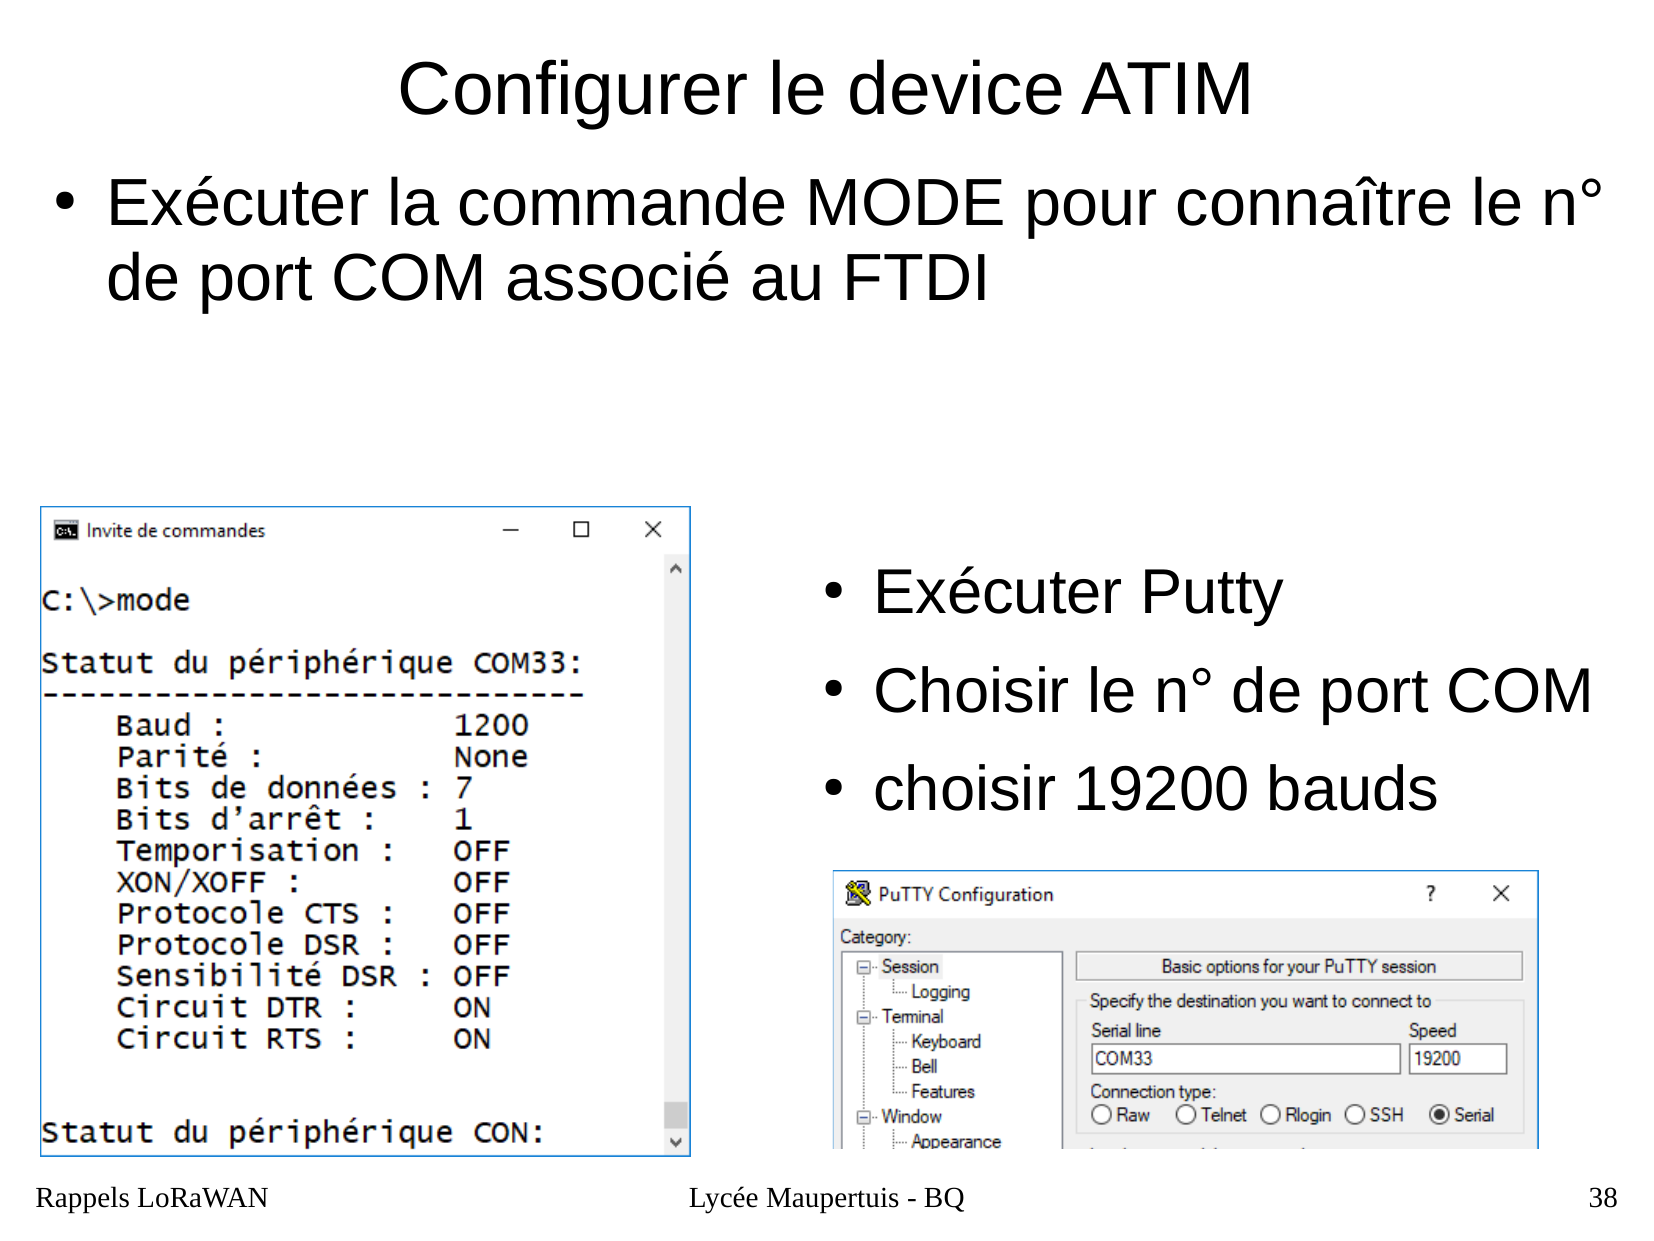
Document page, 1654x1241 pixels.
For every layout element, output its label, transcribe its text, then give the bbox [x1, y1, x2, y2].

list Exécuter Putty Choisir le n° de port COM choisir 19200 bauds [805, 556, 1644, 827]
picture [40, 506, 691, 1157]
list Exécuter la commande MODE pour connaître le n° de port COM associé au FTDI [35, 165, 1619, 436]
title Configurer le device ATIM [35, 35, 1619, 142]
picture [832, 870, 1539, 1149]
